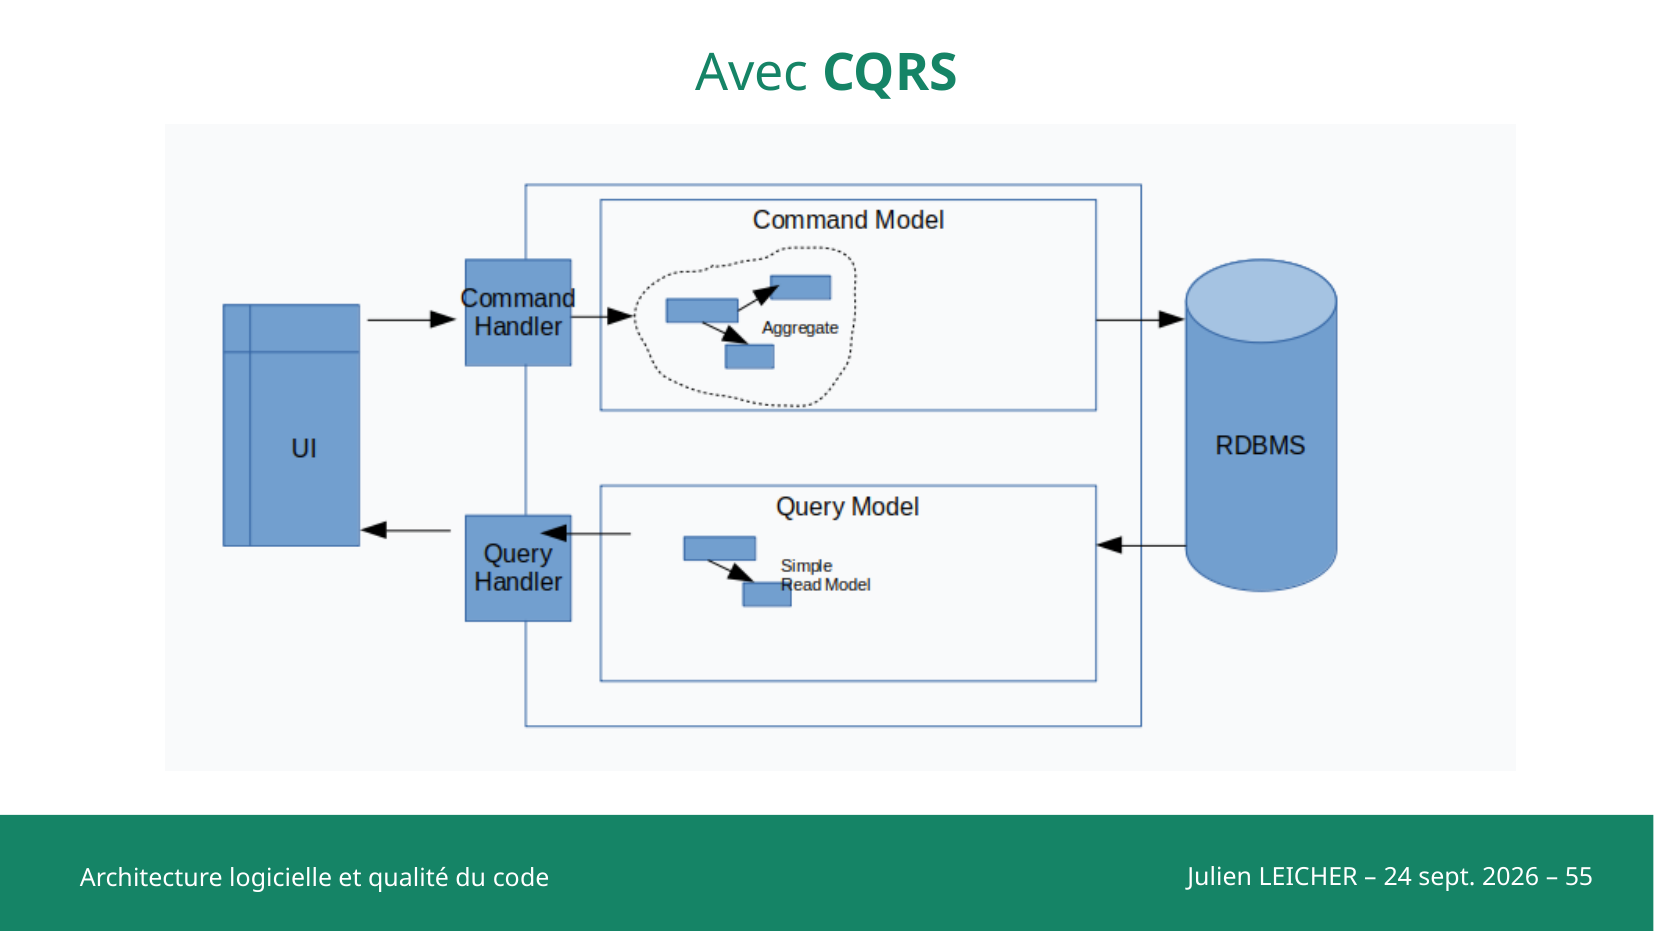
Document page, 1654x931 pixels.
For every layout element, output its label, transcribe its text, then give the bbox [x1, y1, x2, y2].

picture [165, 124, 1516, 771]
text_box Avec CQRS [0, 27, 1654, 113]
text_box Architecture logicielle et qualité du code [64, 852, 798, 898]
text_box Julien LEICHER – 22 mars 2022 – <number> [0, 814, 1654, 931]
